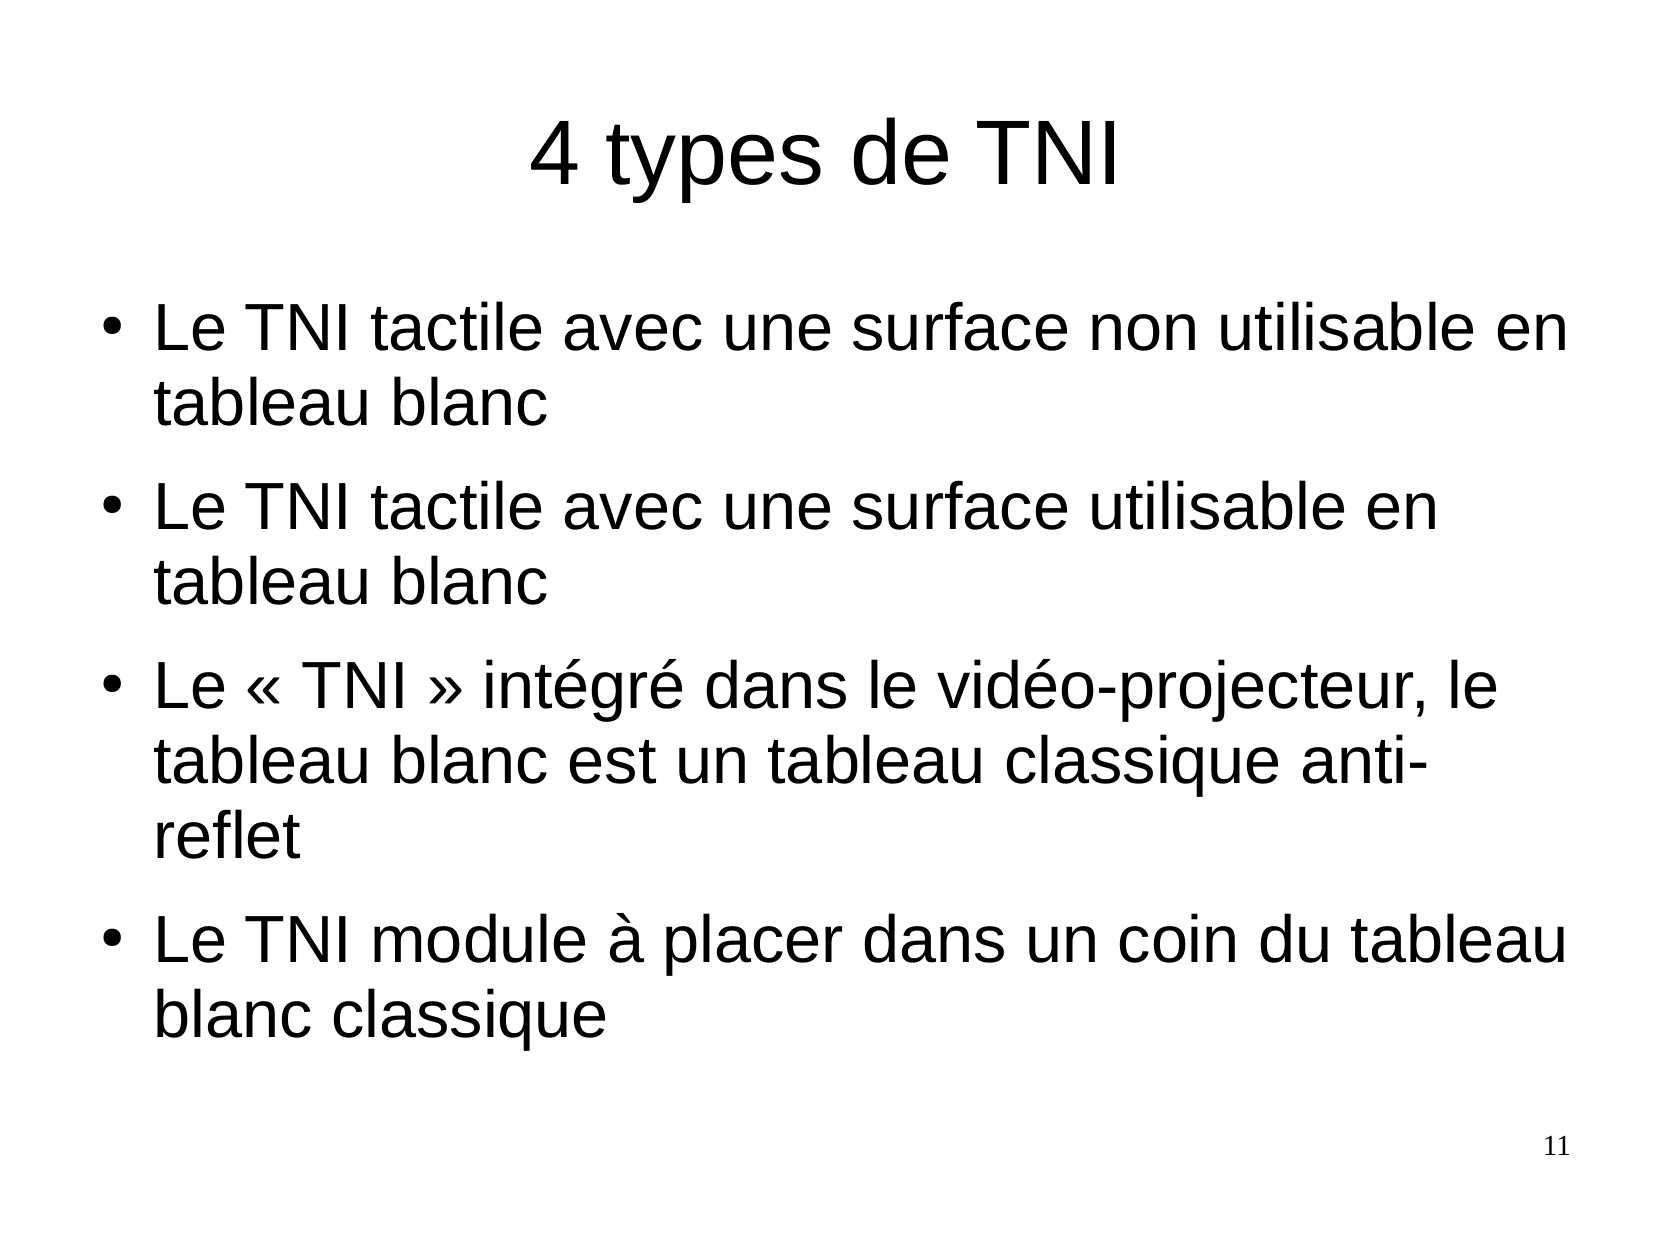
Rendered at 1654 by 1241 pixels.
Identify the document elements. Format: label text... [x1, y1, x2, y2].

list Le TNI tactile avec une surface non utilisable en tableau blanc Le TNI tactile avec une surface utilisable en tableau blanc Le « TNI » intégré dans le vidéo-projecteur, le tableau blanc est un tableau classique anti-reflet Le TNI module à placer dans un coin du tableau blanc classique [82, 290, 1571, 1094]
title 4 types de TNI [82, 49, 1571, 257]
